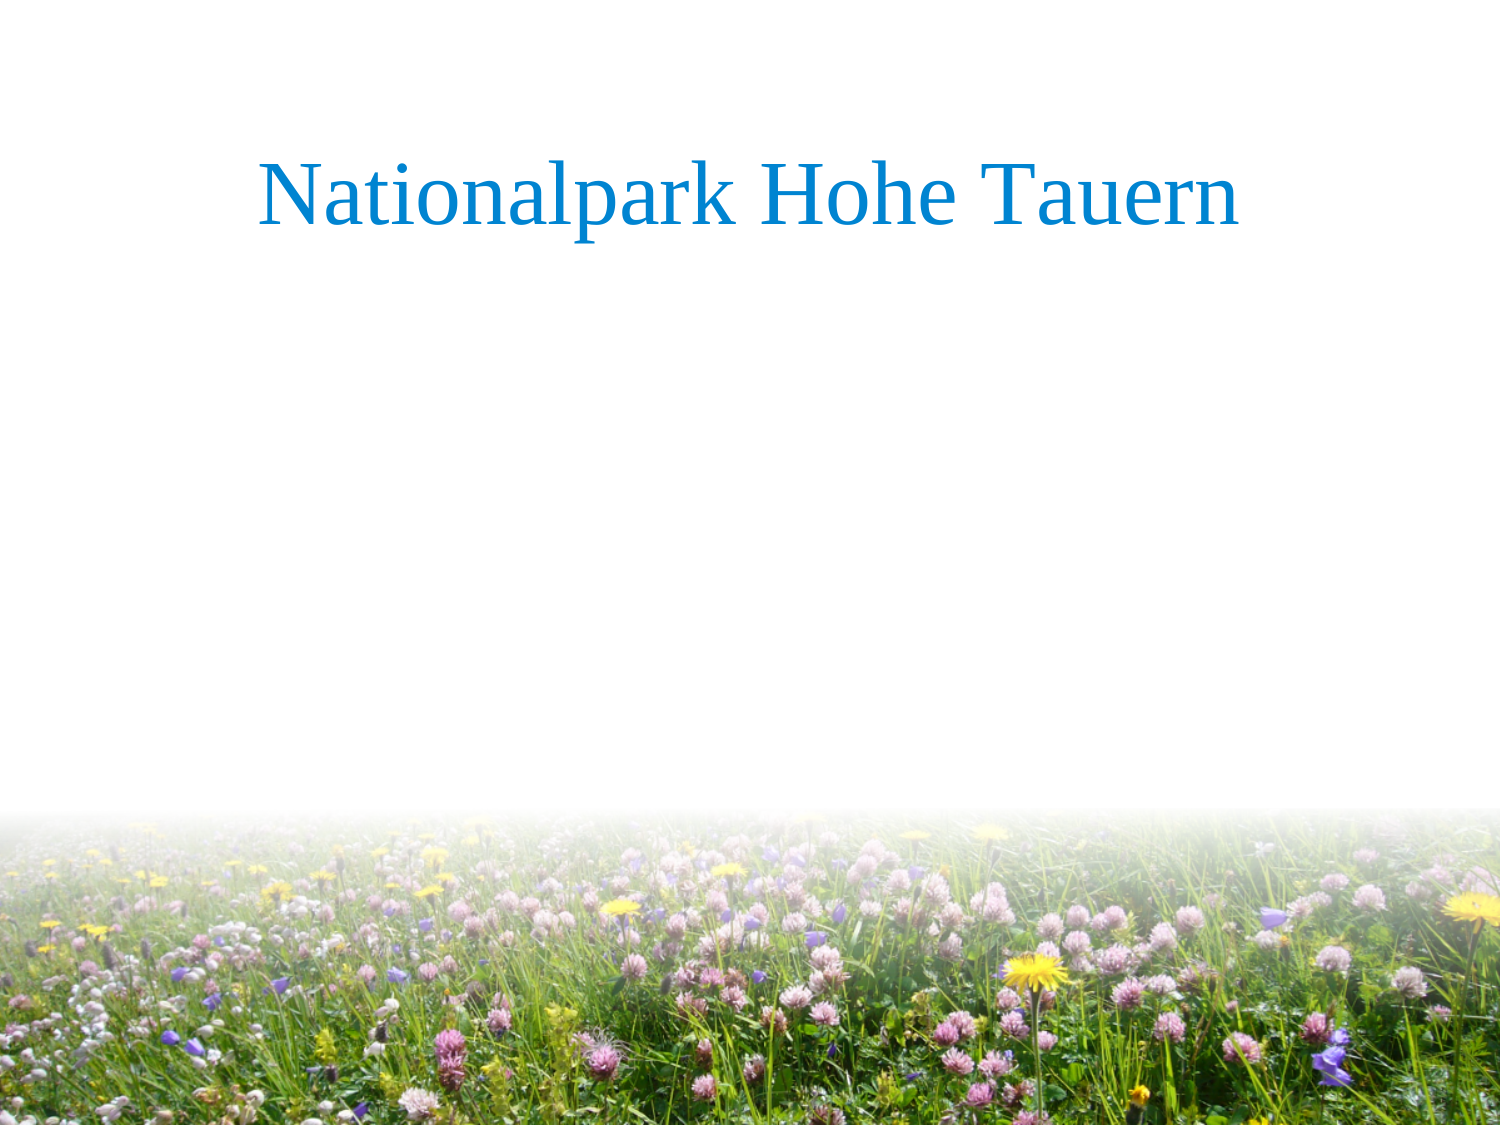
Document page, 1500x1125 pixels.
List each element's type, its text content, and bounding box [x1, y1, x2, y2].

picture [0, 0, 1500, 1125]
title Nationalpark Hohe Tauern [112, 99, 1388, 288]
